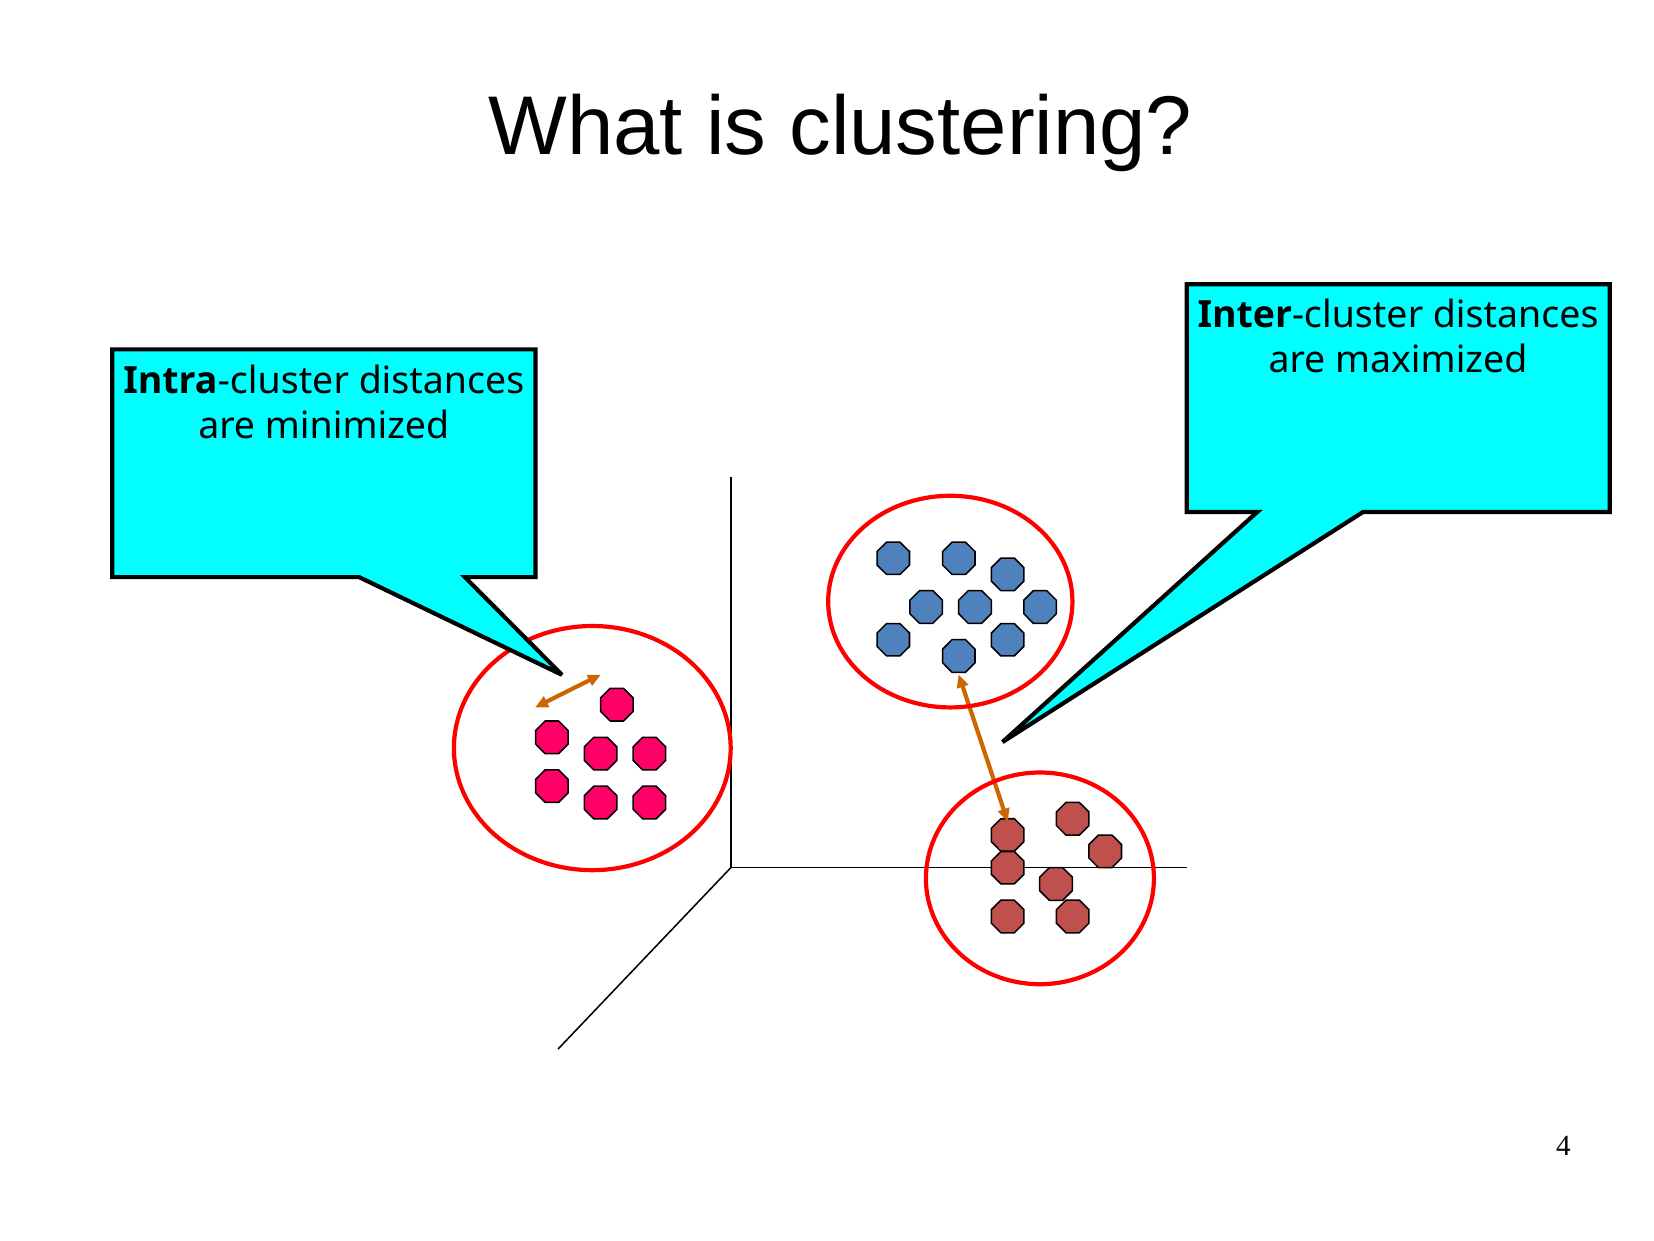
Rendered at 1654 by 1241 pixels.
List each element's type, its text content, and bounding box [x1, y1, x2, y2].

text_box Intra-cluster distances are minimized [112, 349, 536, 545]
text_box [958, 590, 992, 624]
text_box [1039, 867, 1089, 933]
text_box [112, 545, 562, 675]
text_box [633, 786, 666, 819]
text_box [991, 623, 1024, 656]
text_box [991, 558, 1024, 591]
text_box Inter-cluster distances are maximized [1186, 284, 1610, 480]
text_box [1056, 802, 1089, 836]
text_box [909, 590, 943, 624]
text_box [942, 639, 976, 673]
text_box [1088, 835, 1122, 868]
text_box [877, 623, 910, 656]
text_box [991, 900, 1024, 933]
text_box [1002, 480, 1610, 743]
text_box [584, 737, 617, 770]
title What is clustering? [96, 0, 1585, 243]
text_box [877, 542, 910, 575]
text_box [991, 818, 1024, 884]
text_box [942, 542, 976, 575]
text_box [584, 786, 617, 819]
text_box [633, 737, 666, 770]
text_box [535, 721, 569, 754]
text_box [600, 688, 634, 722]
text_box [1023, 590, 1057, 624]
text_box [535, 769, 569, 803]
